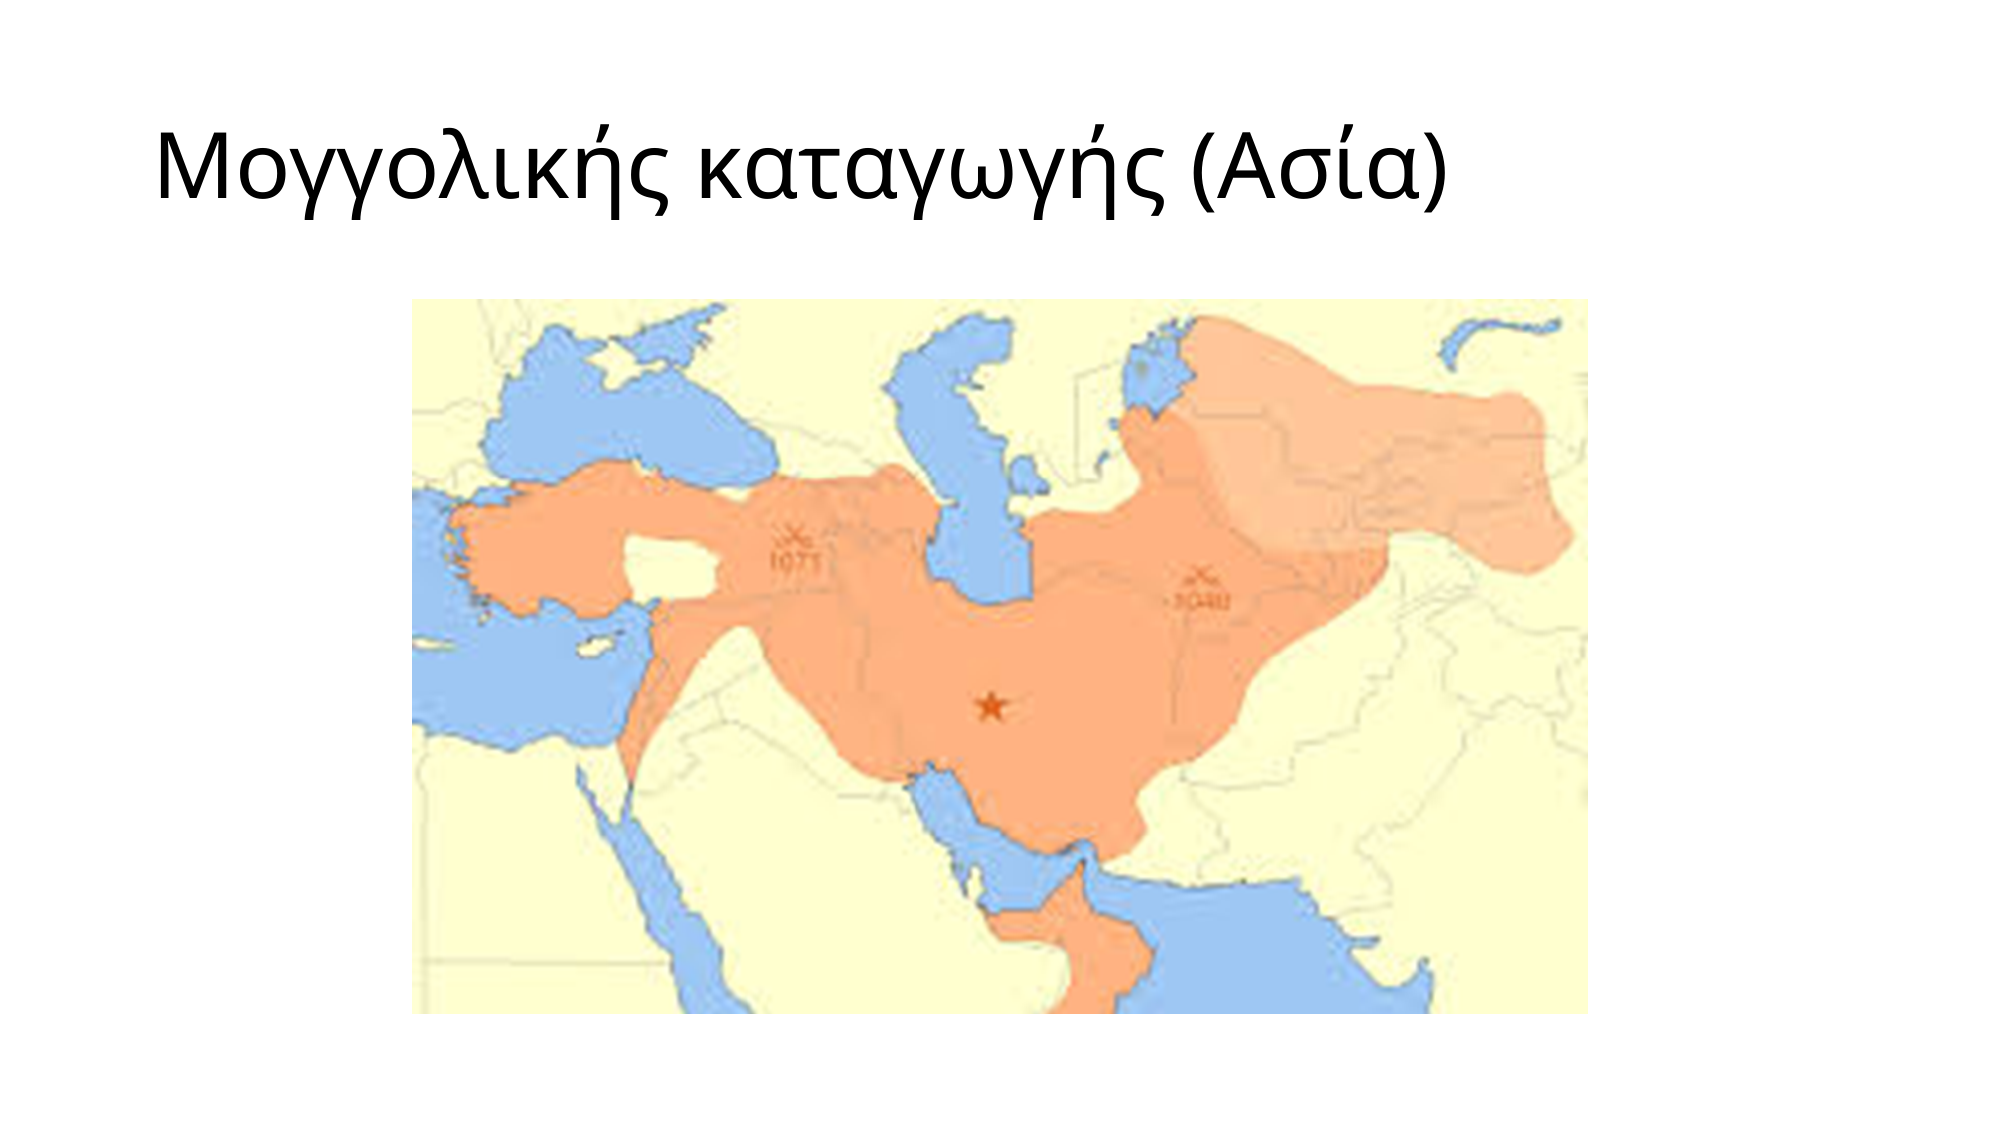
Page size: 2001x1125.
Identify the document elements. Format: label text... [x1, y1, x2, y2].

title Μογγολικής καταγωγής (Ασία) [137, 59, 1863, 278]
picture [412, 299, 1588, 1014]
